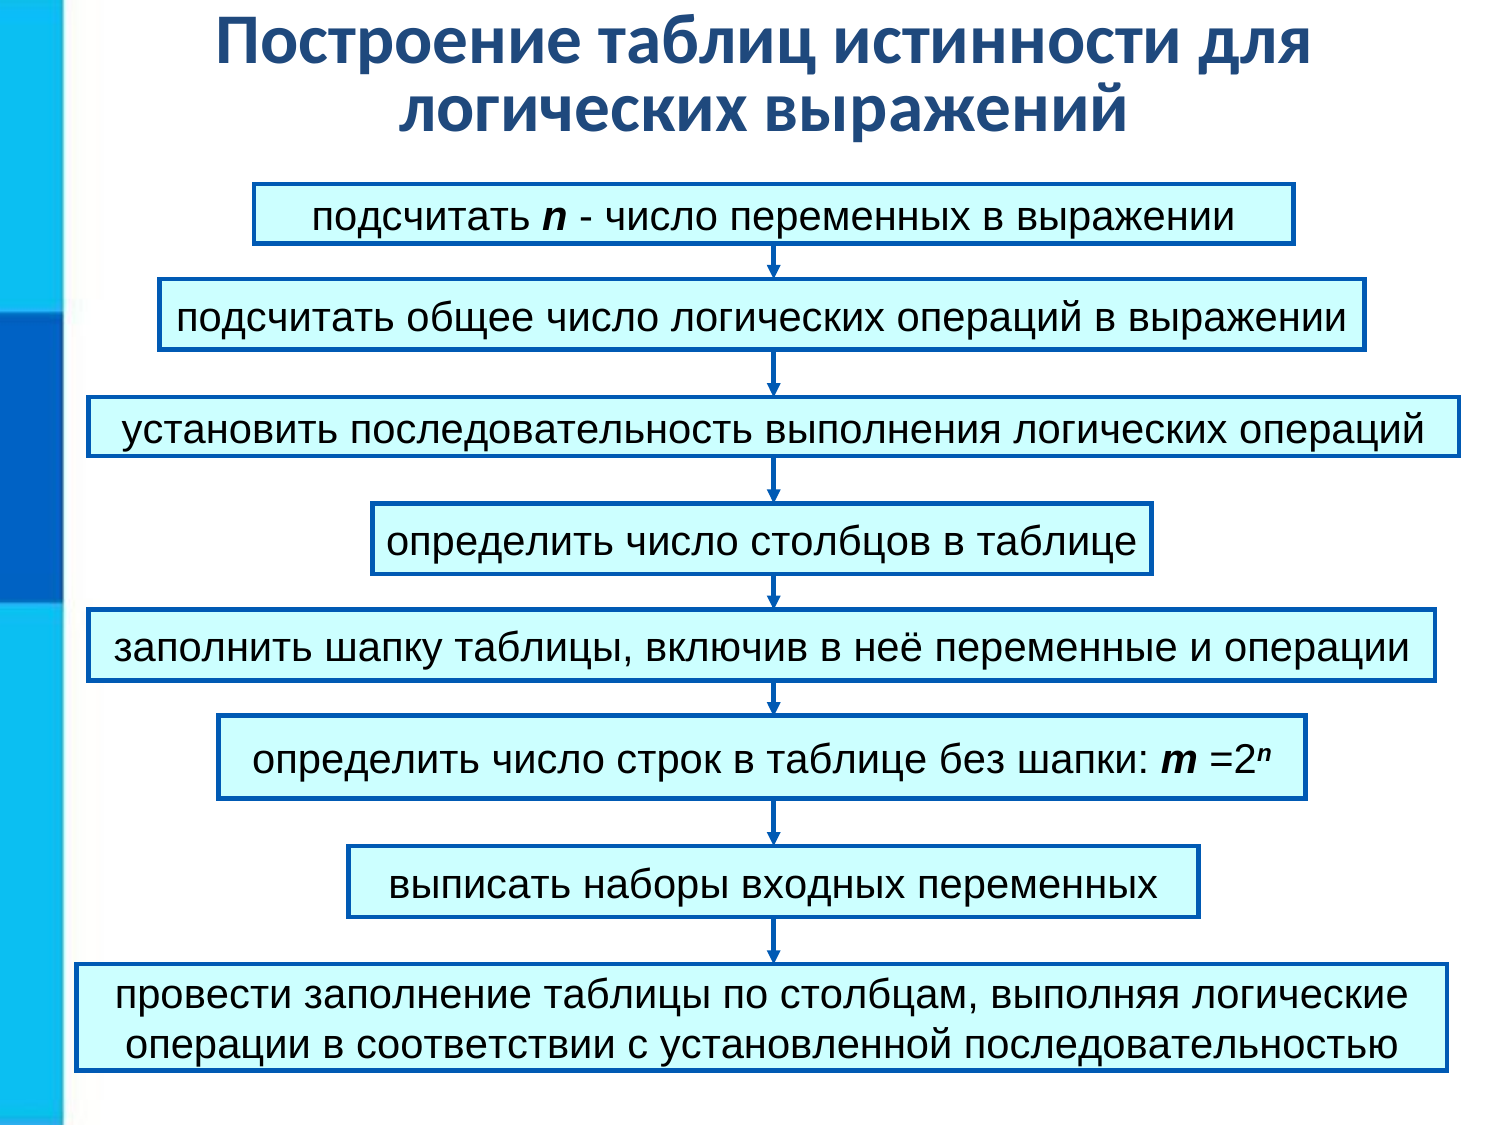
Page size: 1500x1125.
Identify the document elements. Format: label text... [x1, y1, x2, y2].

text_box выписать наборы входных переменных [348, 846, 1199, 917]
text_box заполнить шапку таблицы, включив в неё переменные и операции [88, 609, 1436, 681]
text_box определить число столбцов в таблице [372, 503, 1152, 575]
picture [0, 0, 1500, 1125]
text_box определить число строк в таблице без шапки: m =2n [218, 715, 1306, 799]
text_box провести заполнение таблицы по столбцам, выполняя логические операции в соответствии с установленной последовательностью [76, 964, 1448, 1071]
text_box подсчитать n - число переменных в выражении [253, 184, 1294, 244]
text_box подсчитать общее число логических операций в выражении [159, 278, 1365, 350]
text_box Построение таблиц истинности для логических выражений [64, 0, 1465, 154]
text_box установить последовательность выполнения логических операций [88, 397, 1459, 456]
